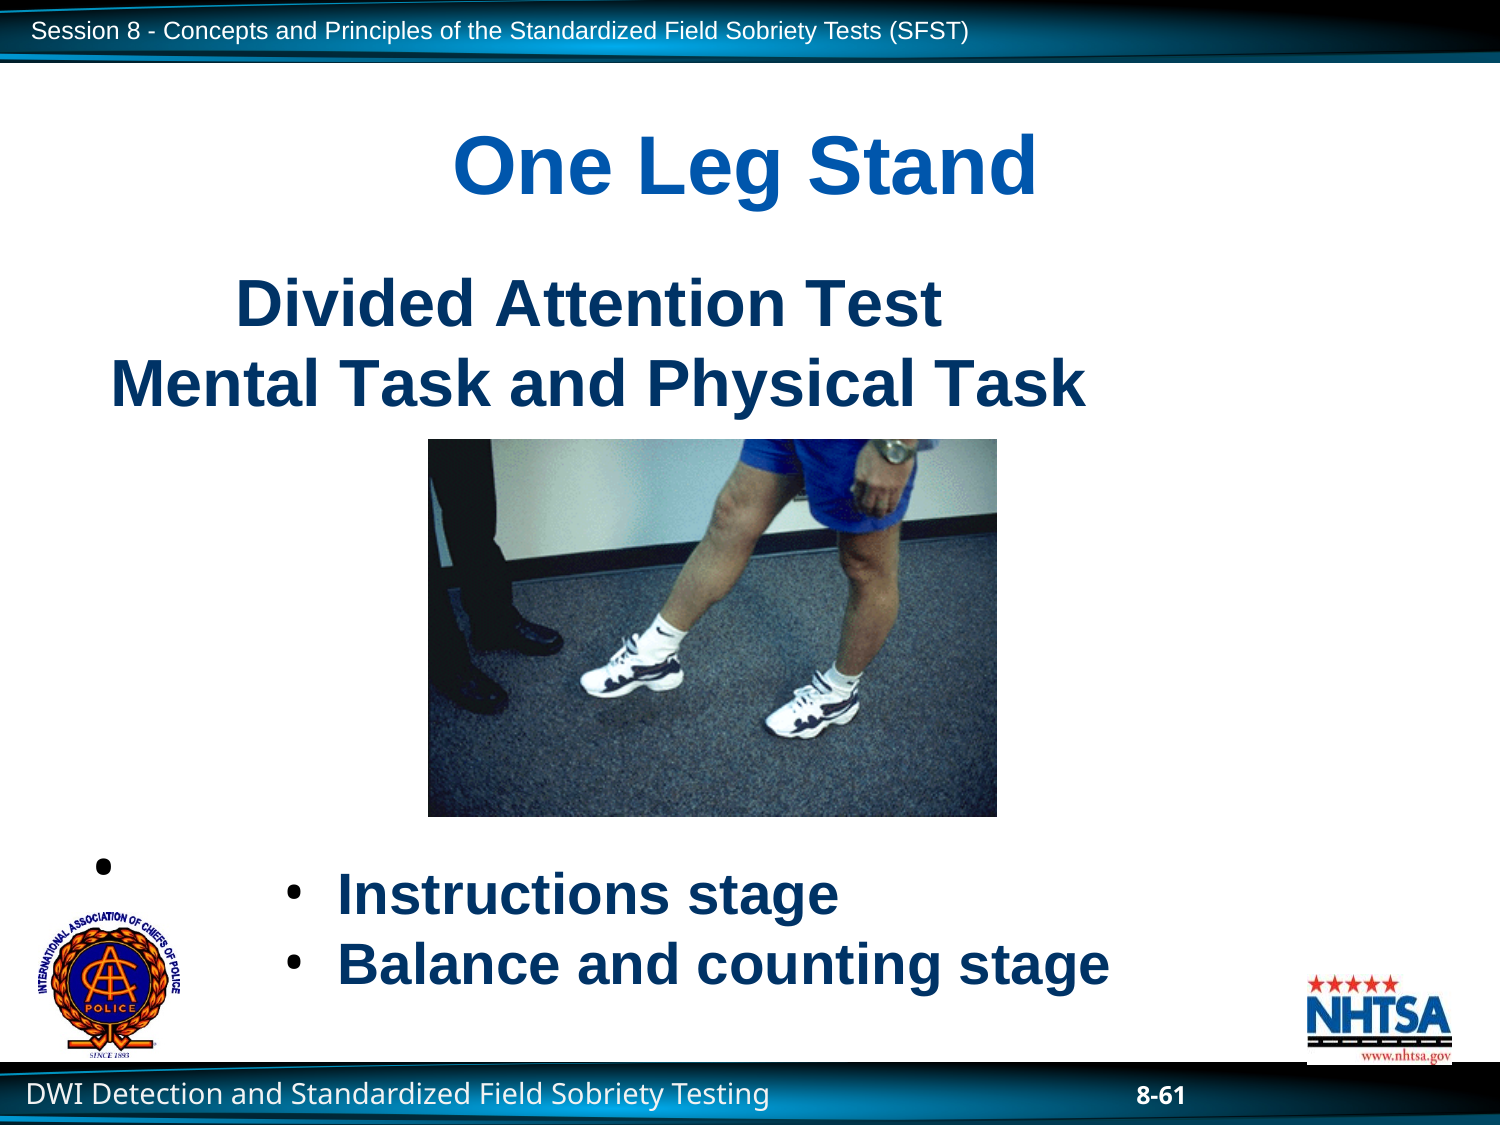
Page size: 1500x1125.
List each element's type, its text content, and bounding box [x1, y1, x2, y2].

text_box 8-61 [1121, 1067, 1471, 1125]
text_box Instructions stage Balance and counting stage [268, 848, 1166, 1005]
list Divided Attention Test Mental Task and Physical Task [91, 259, 1409, 980]
title One Leg Stand [85, 111, 1406, 207]
picture [428, 438, 997, 817]
